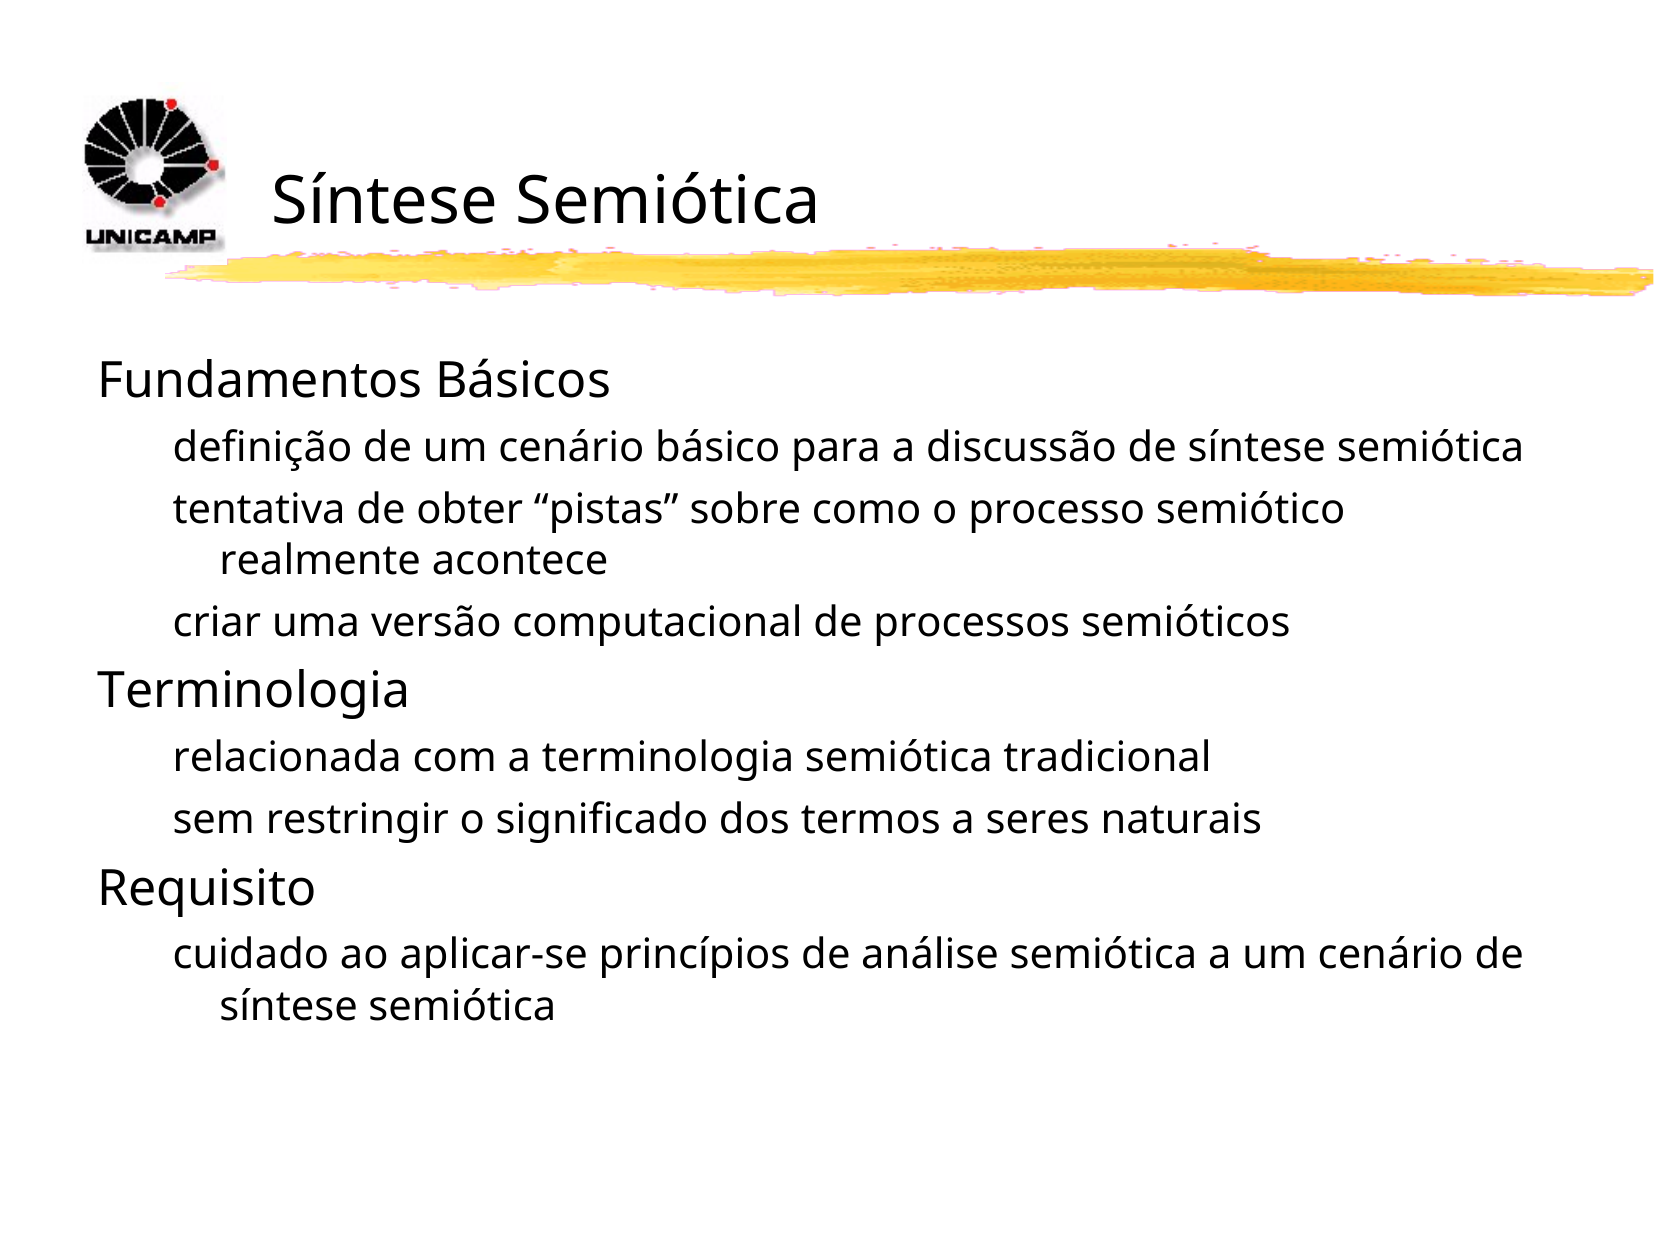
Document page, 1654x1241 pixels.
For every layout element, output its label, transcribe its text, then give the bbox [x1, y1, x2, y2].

title Síntese Semiótica [257, 41, 1580, 248]
picture [82, 82, 1654, 308]
list Fundamentos Básicos definição de um cenário básico para a discussão de síntese semiótica tentativa de obter “pistas” sobre como o processo semiótico realmente acontece criar uma versão computacional de processos semióticos Terminologia relacionada com a terminologia semiótica tradicional sem restringir o significado dos termos a seres naturais Requisito cuidado ao aplicar-se princípios de análise semiótica a um cenário de síntese semiótica [82, 340, 1562, 1096]
